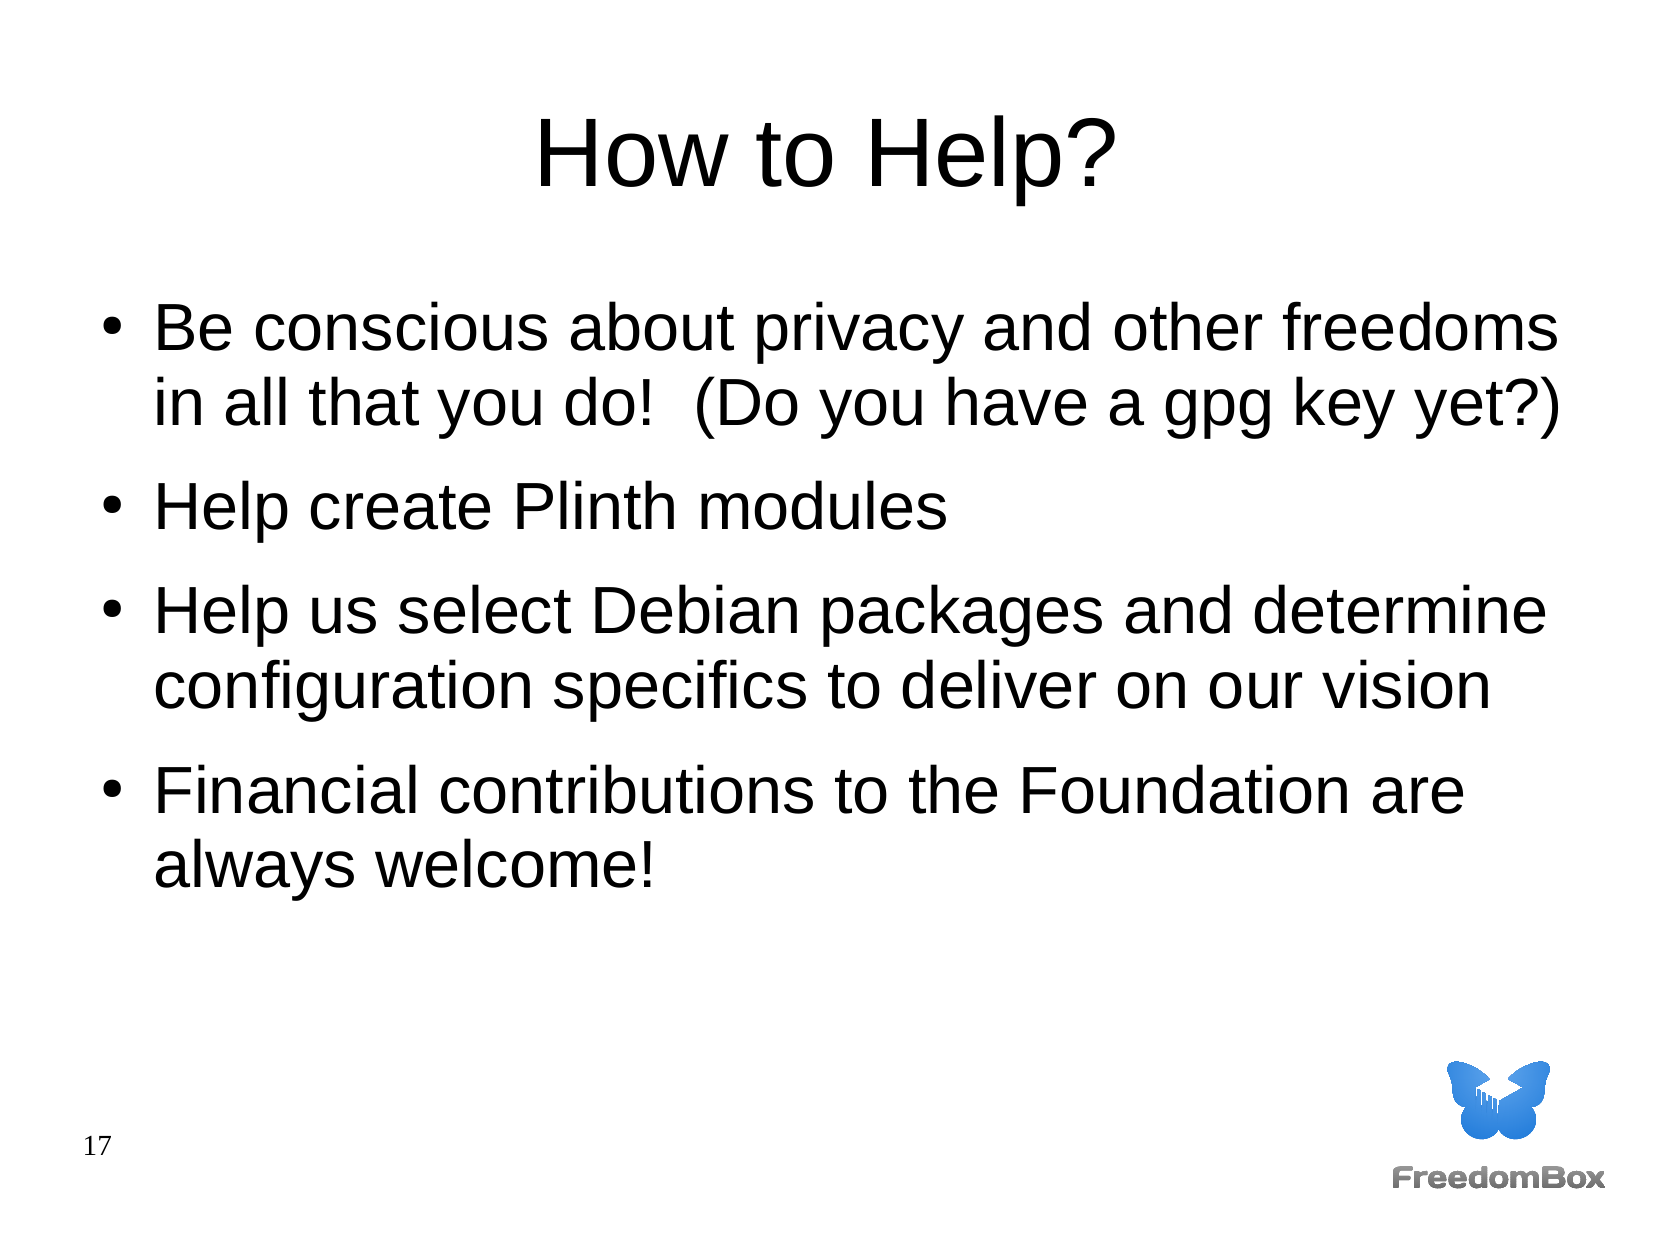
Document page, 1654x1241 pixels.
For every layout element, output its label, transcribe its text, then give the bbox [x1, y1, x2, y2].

list Be conscious about privacy and other freedoms in all that you do! (Do you have a gpg key yet?) Help create Plinth modules Help us select Debian packages and determine configuration specifics to deliver on our vision Financial contributions to the Foundation are always welcome! [82, 290, 1571, 1109]
title How to Help? [82, 49, 1571, 257]
